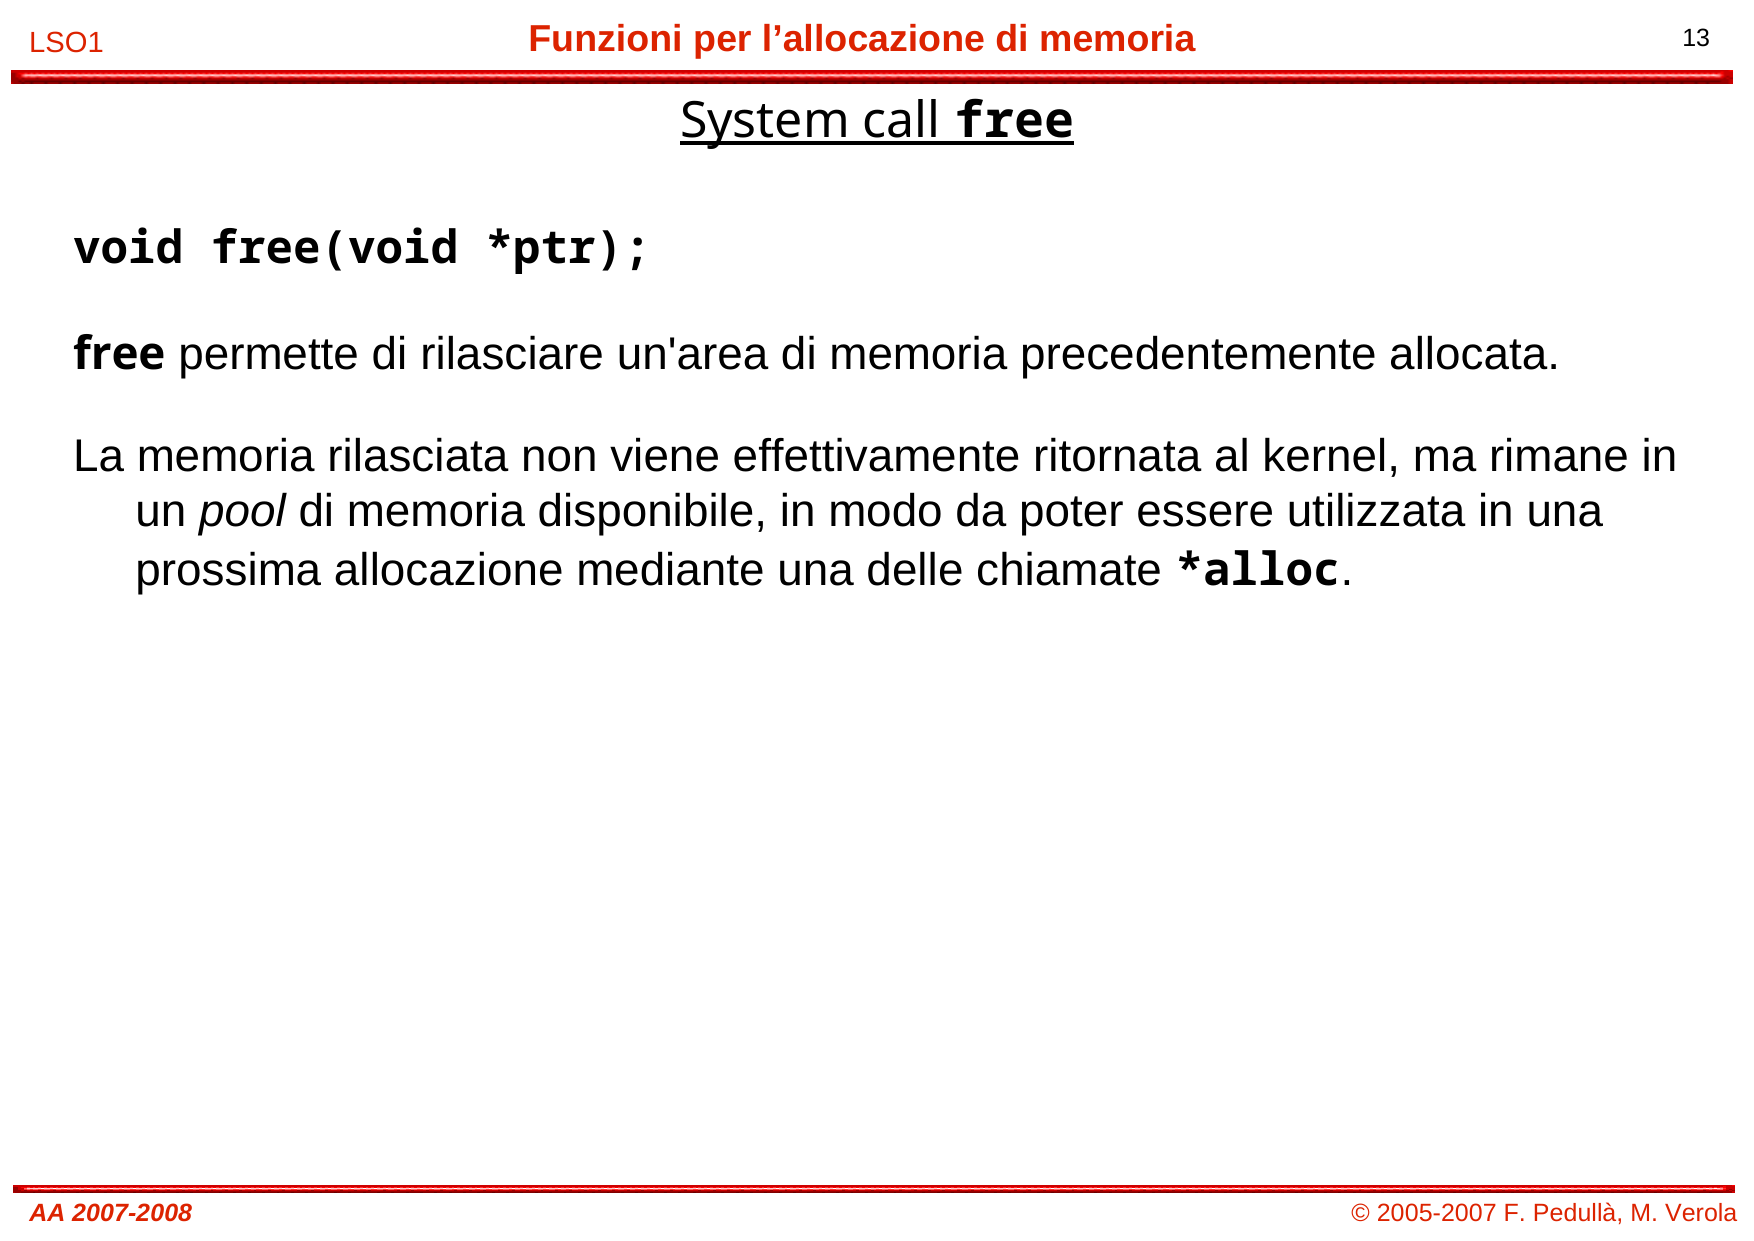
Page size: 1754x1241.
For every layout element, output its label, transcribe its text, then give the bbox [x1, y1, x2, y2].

picture [11, 70, 1733, 84]
list void free(void *ptr); free permette di rilasciare un'area di memoria precedentemente allocata. La memoria rilasciata non viene effettivamente ritornata al kernel, ma rimane in un pool di memoria disponibile, in modo da poter essere utilizzata in una prossima allocazione mediante una delle chiamate *alloc. [58, 206, 1696, 1101]
title System call free [412, 72, 1342, 168]
picture [13, 1185, 1735, 1193]
